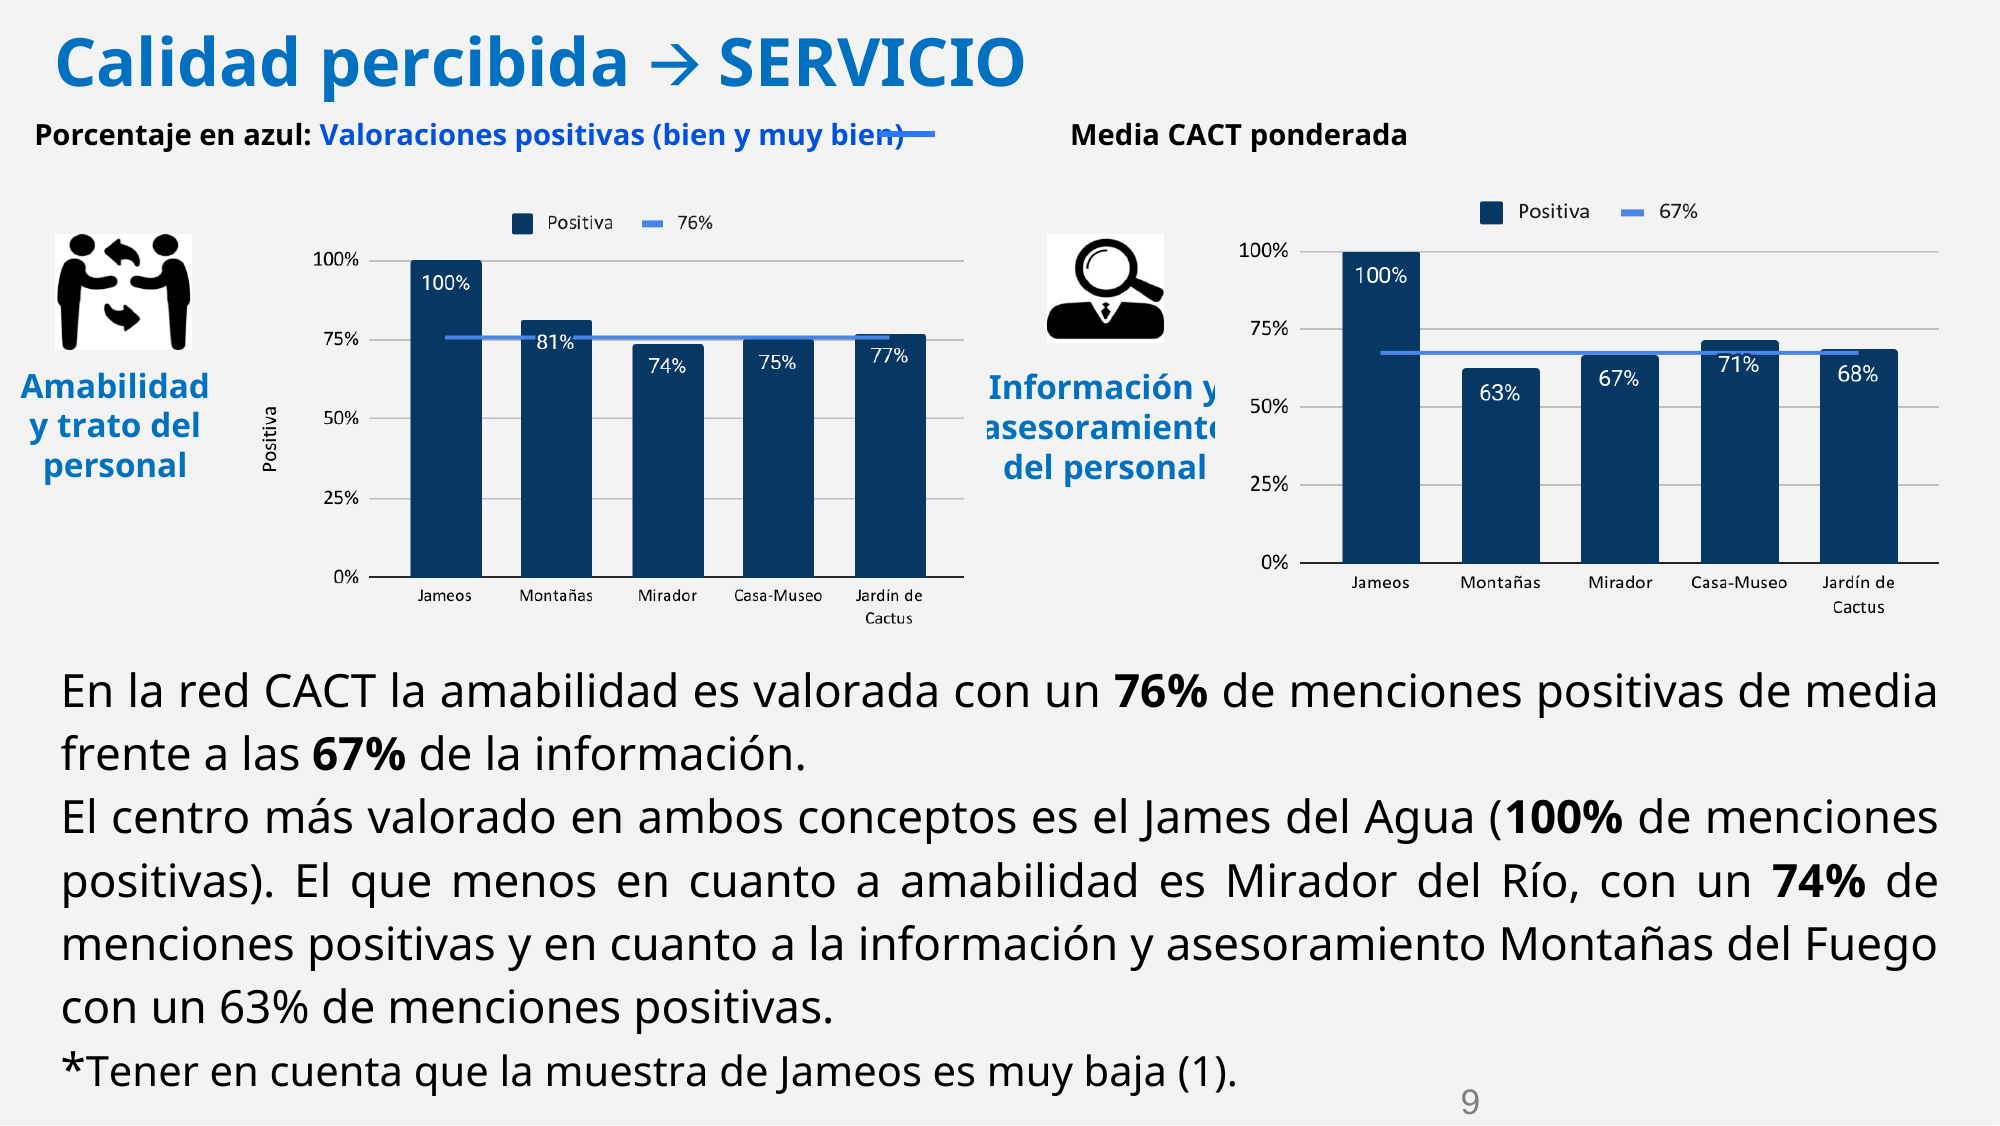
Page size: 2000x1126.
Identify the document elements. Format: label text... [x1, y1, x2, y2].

picture [55, 234, 192, 350]
picture [237, 190, 987, 651]
text_box Información y asesoramiento del personal [987, 358, 1215, 496]
text_box <número> [1442, 1069, 1910, 1126]
text_box En la red CACT la amabilidad es valorada con un 76% de menciones positivas de media frente a las 67% de la información. El centro más valorado en ambos conceptos es el James del Agua (100% de menciones positivas). El que menos en cuanto a amabilidad es Mirador del Río, con un 74% de menciones positivas y en cuanto a la información y asesoramiento Montañas del Fuego con un 63% de menciones positivas. *Tener en cuenta que la muestra de Jameos es muy baja (1). [32, 625, 1968, 818]
picture [1215, 178, 1962, 641]
text_box Calidad percibida 🡪 SERVICIO [54, 0, 1126, 109]
picture [1047, 234, 1164, 344]
text_box Amabilidad y trato del personal [0, 357, 231, 471]
text_box Porcentaje en azul: Valoraciones positivas (bien y muy bien) Media CACT ponderada [19, 109, 1988, 158]
